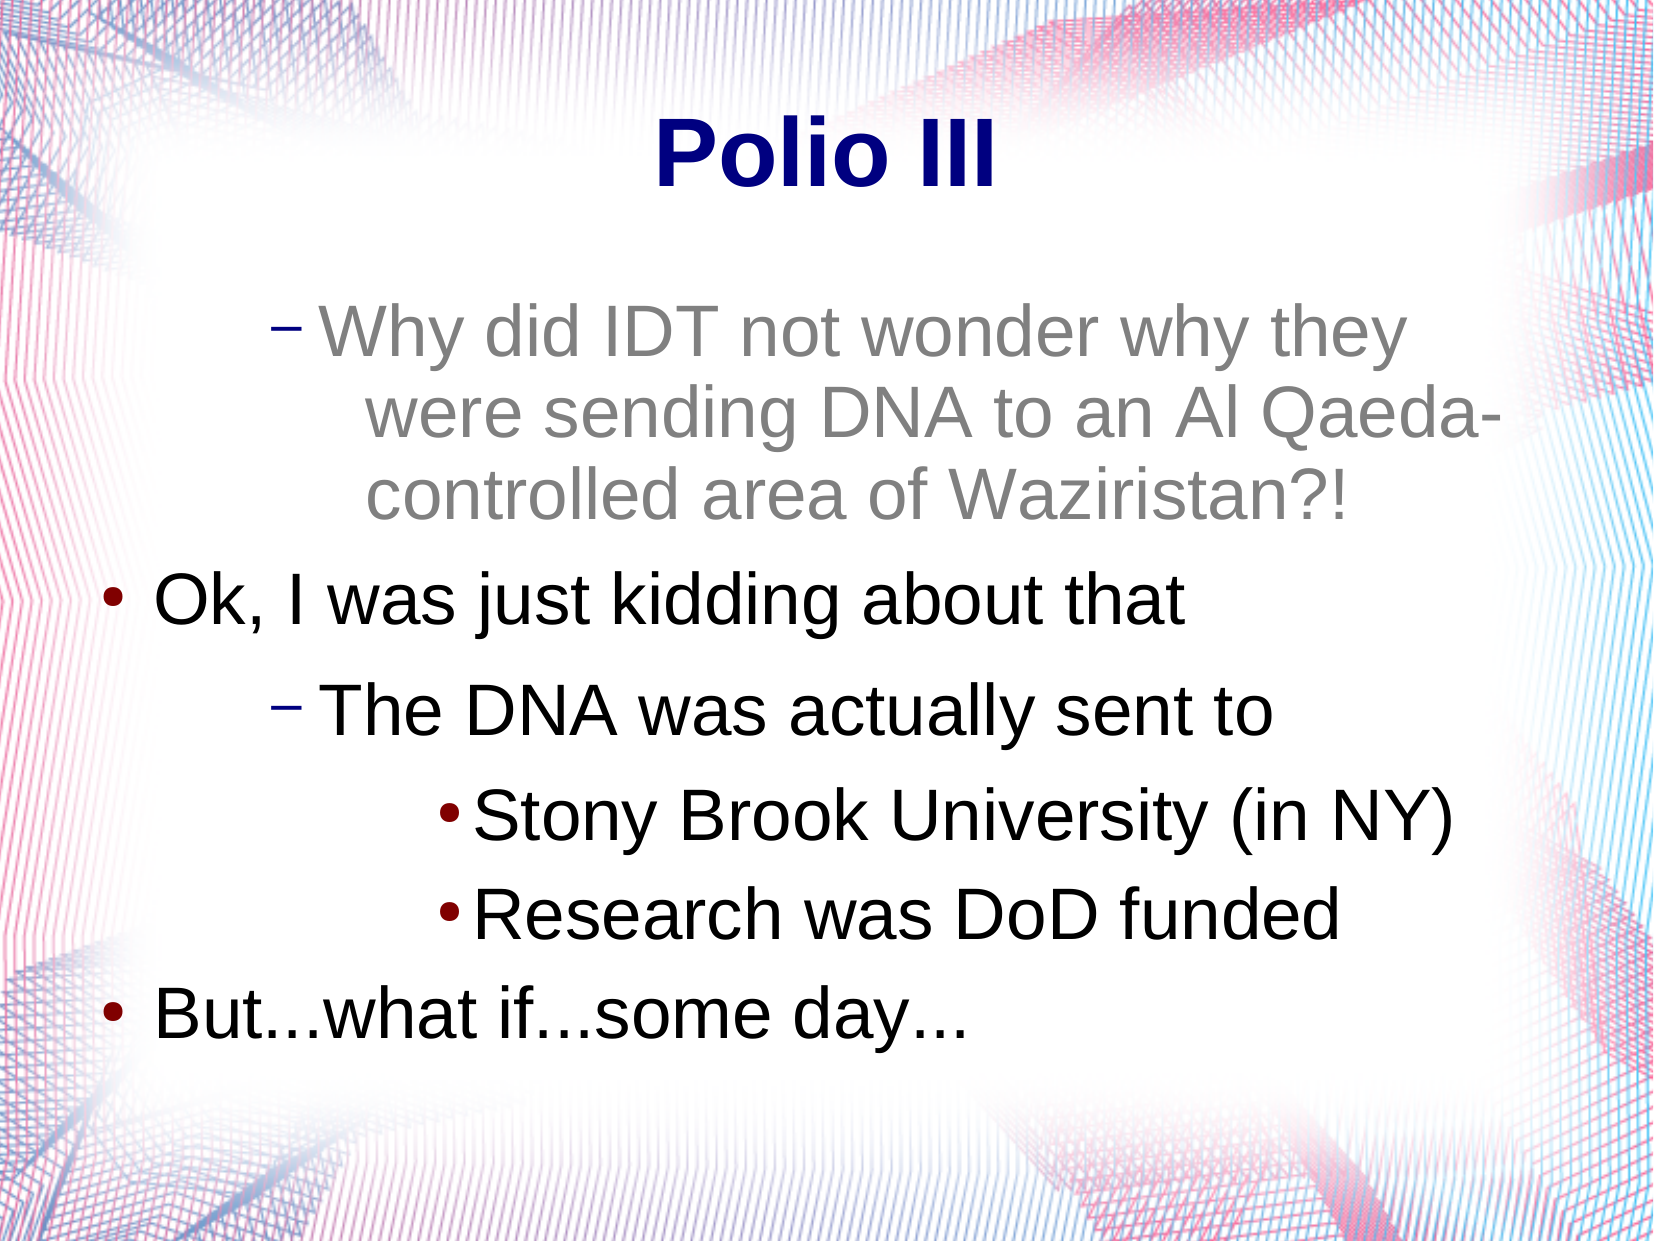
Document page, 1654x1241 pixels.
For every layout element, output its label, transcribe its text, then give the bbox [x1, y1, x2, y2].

title Polio III [82, 49, 1571, 257]
list Why did IDT not wonder why they were sending DNA to an Al Qaeda-controlled area of Waziristan?! Ok, I was just kidding about that The DNA was actually sent to Stony Brook University (in NY) Research was DoD funded But...what if...some day... [82, 290, 1571, 1159]
picture [0, 0, 1654, 1241]
